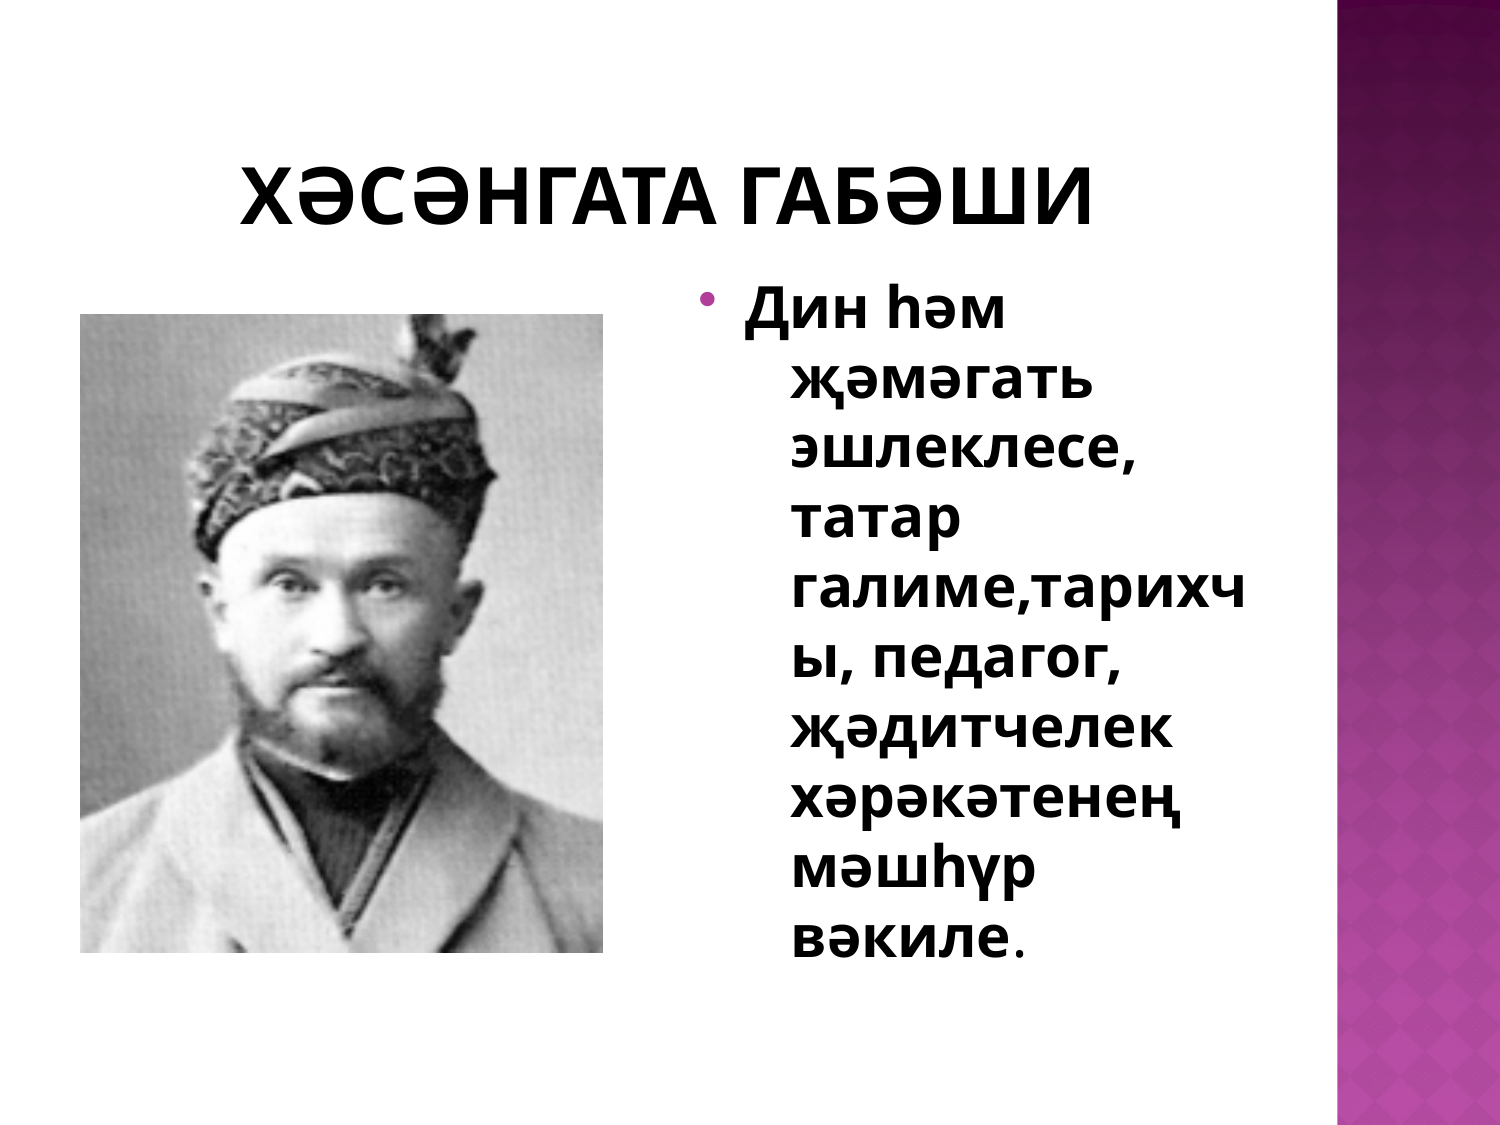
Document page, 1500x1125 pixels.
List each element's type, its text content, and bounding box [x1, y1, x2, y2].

title Хәсәнгата Габәши [75, 52, 1264, 240]
picture [80, 314, 603, 953]
list Дин һәм җәмәгать эшлеклесе, татар галиме,тарихчы, педагог, җәдитчелек хәрәкәтенең мәшһүр вәкиле. [685, 262, 1264, 1005]
